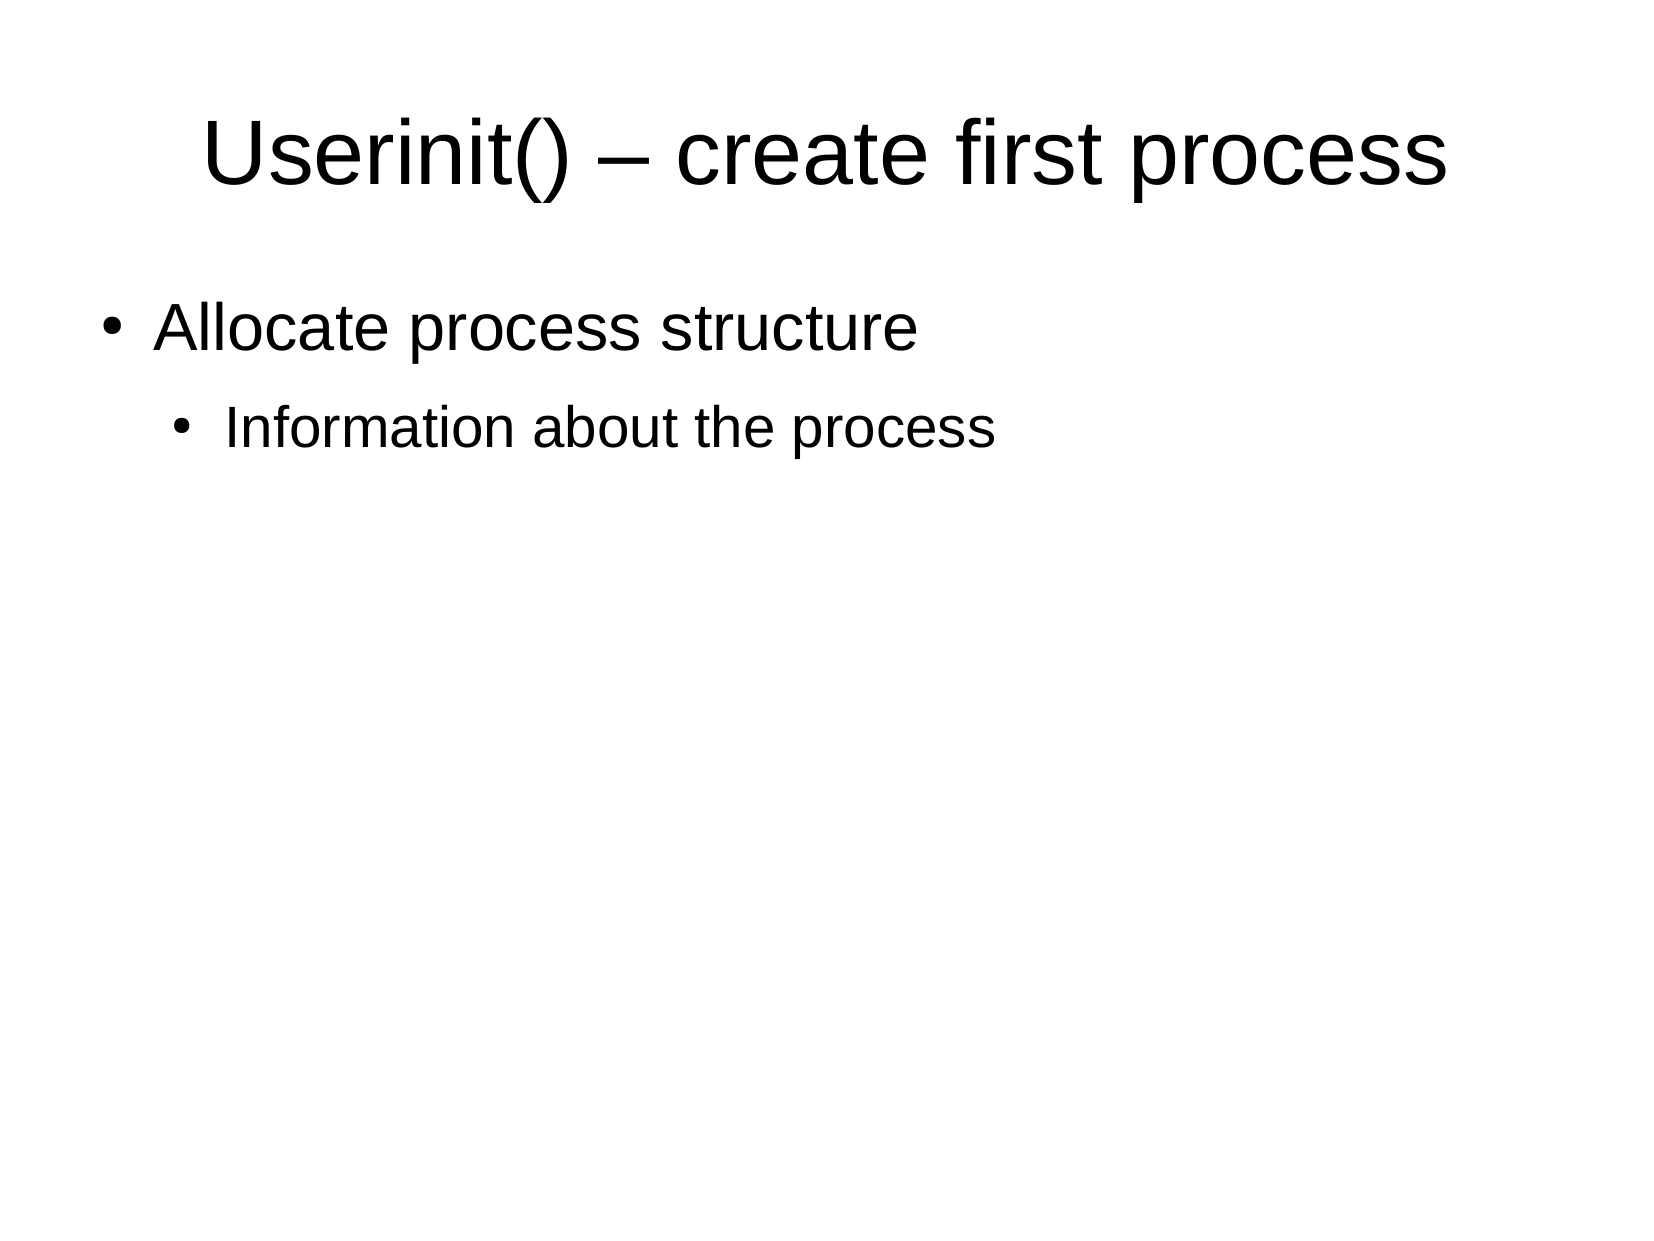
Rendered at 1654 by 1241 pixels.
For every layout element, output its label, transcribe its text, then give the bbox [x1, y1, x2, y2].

list Allocate process structure Information about the process [82, 290, 1571, 1010]
title Userinit() – create first process [82, 49, 1571, 257]
